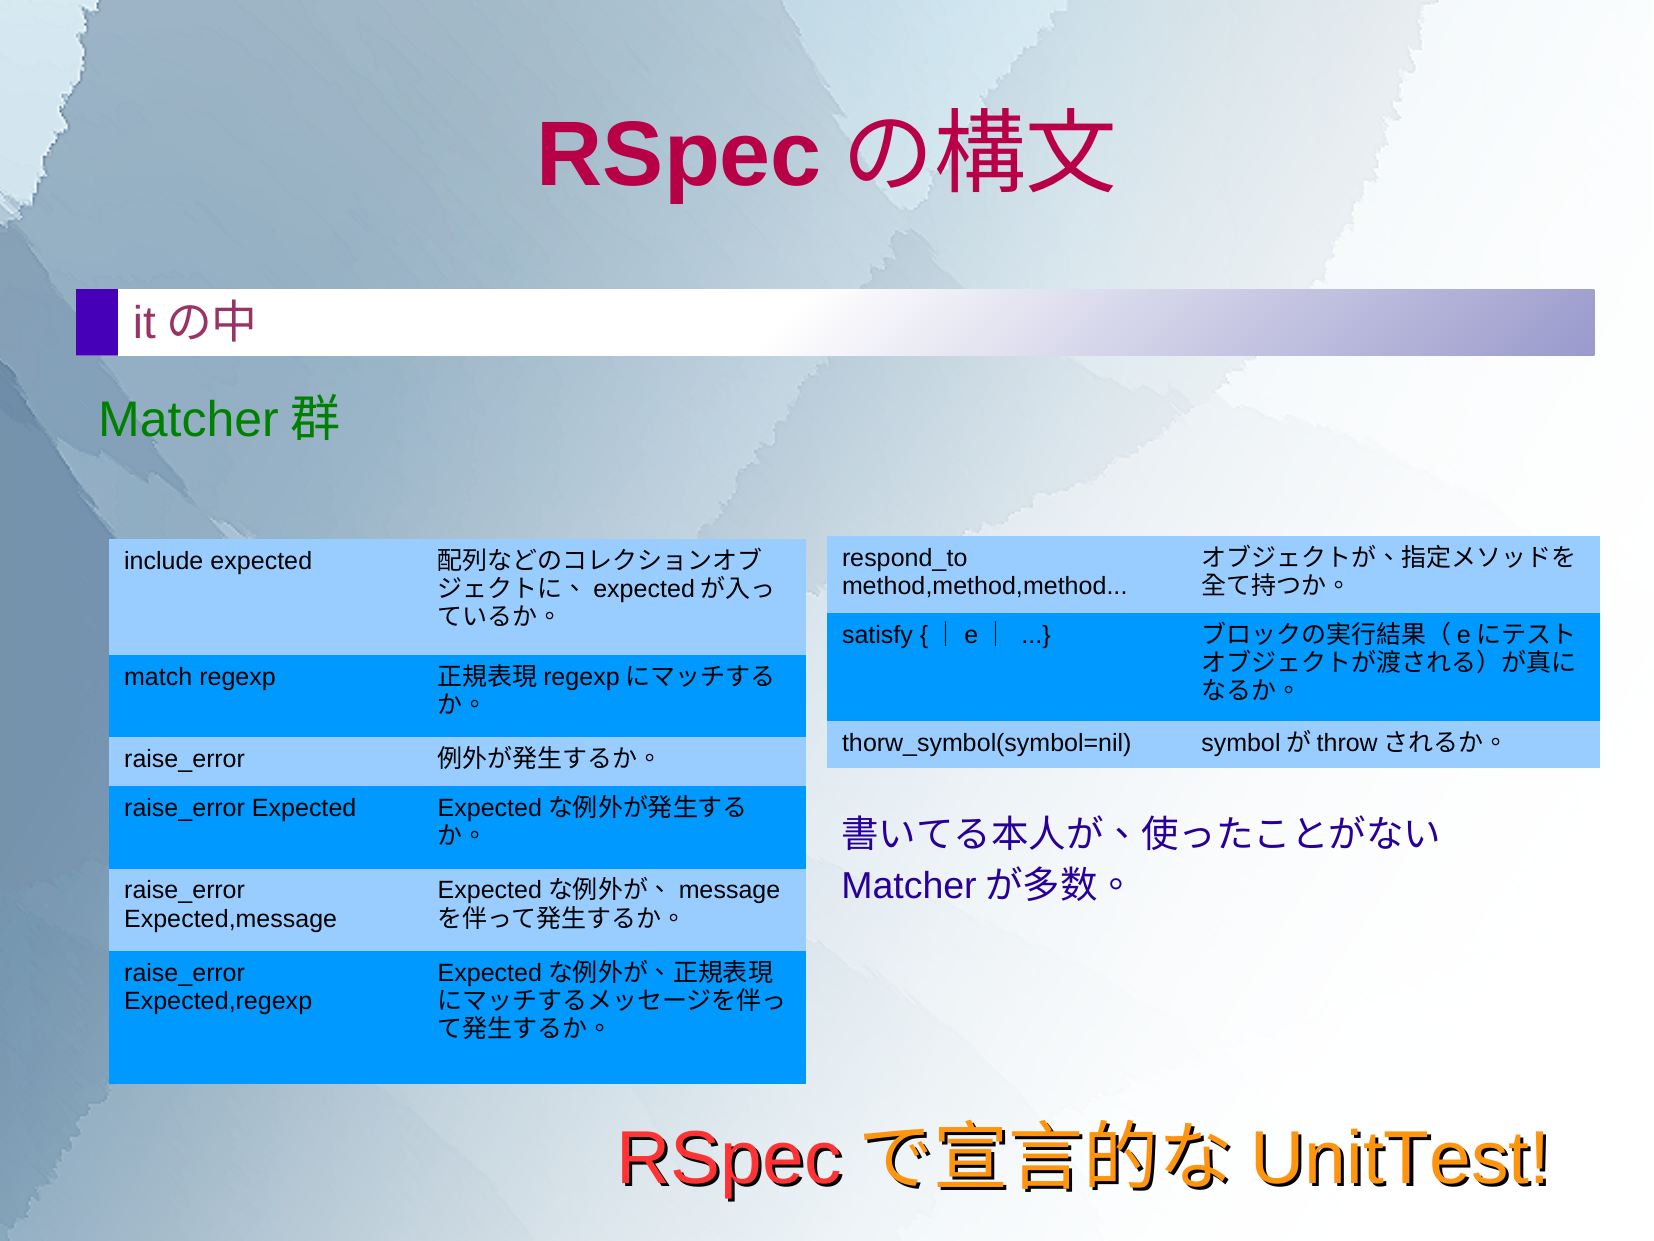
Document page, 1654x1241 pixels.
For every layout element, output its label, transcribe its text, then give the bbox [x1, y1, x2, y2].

table_cell Expectedな例外が発生するか。 [423, 786, 806, 869]
table_header 配列などのコレクションオブジェクトに、expectedが入っているか。 [423, 539, 806, 655]
table_cell satisfy {｜e｜ ...} [827, 613, 1187, 721]
table_cell 正規表現regexpにマッチするか。 [423, 655, 806, 737]
text_box itの中 [118, 289, 1595, 356]
table_cell ブロックの実行結果（eにテストオブジェクトが渡される）が真になるか。 [1187, 613, 1600, 721]
table_cell 例外が発生するか。 [423, 737, 806, 786]
table_cell Expectedな例外が、正規表現にマッチするメッセージを伴って発生するか。 [423, 951, 806, 1084]
table_header respond_to method,method,method... [827, 536, 1187, 613]
picture [0, 0, 1654, 1241]
table_cell raise_error Expected,regexp [109, 951, 423, 1084]
table_cell symbolがthrowされるか。 [1187, 721, 1600, 768]
table_cell Expectedな例外が、messageを伴って発生するか。 [423, 869, 806, 951]
table_cell thorw_symbol(symbol=nil) [827, 721, 1187, 768]
table_cell match regexp [109, 655, 423, 737]
table_header include expected [109, 539, 423, 655]
title RSpecの構文 [83, 57, 1572, 250]
table_header オブジェクトが、指定メソッドを全て持つか。 [1187, 536, 1600, 613]
text_box 書いてる本人が、使ったことがないMatcherが多数。 [826, 800, 1595, 916]
text_box RSpecで宣言的なUnitTest! [561, 1107, 1566, 1207]
table_cell raise_error Expected,message [109, 869, 423, 951]
text_box Matcher群 [83, 383, 1093, 455]
table_cell raise_error [109, 737, 423, 786]
table_cell raise_error Expected [109, 786, 423, 869]
